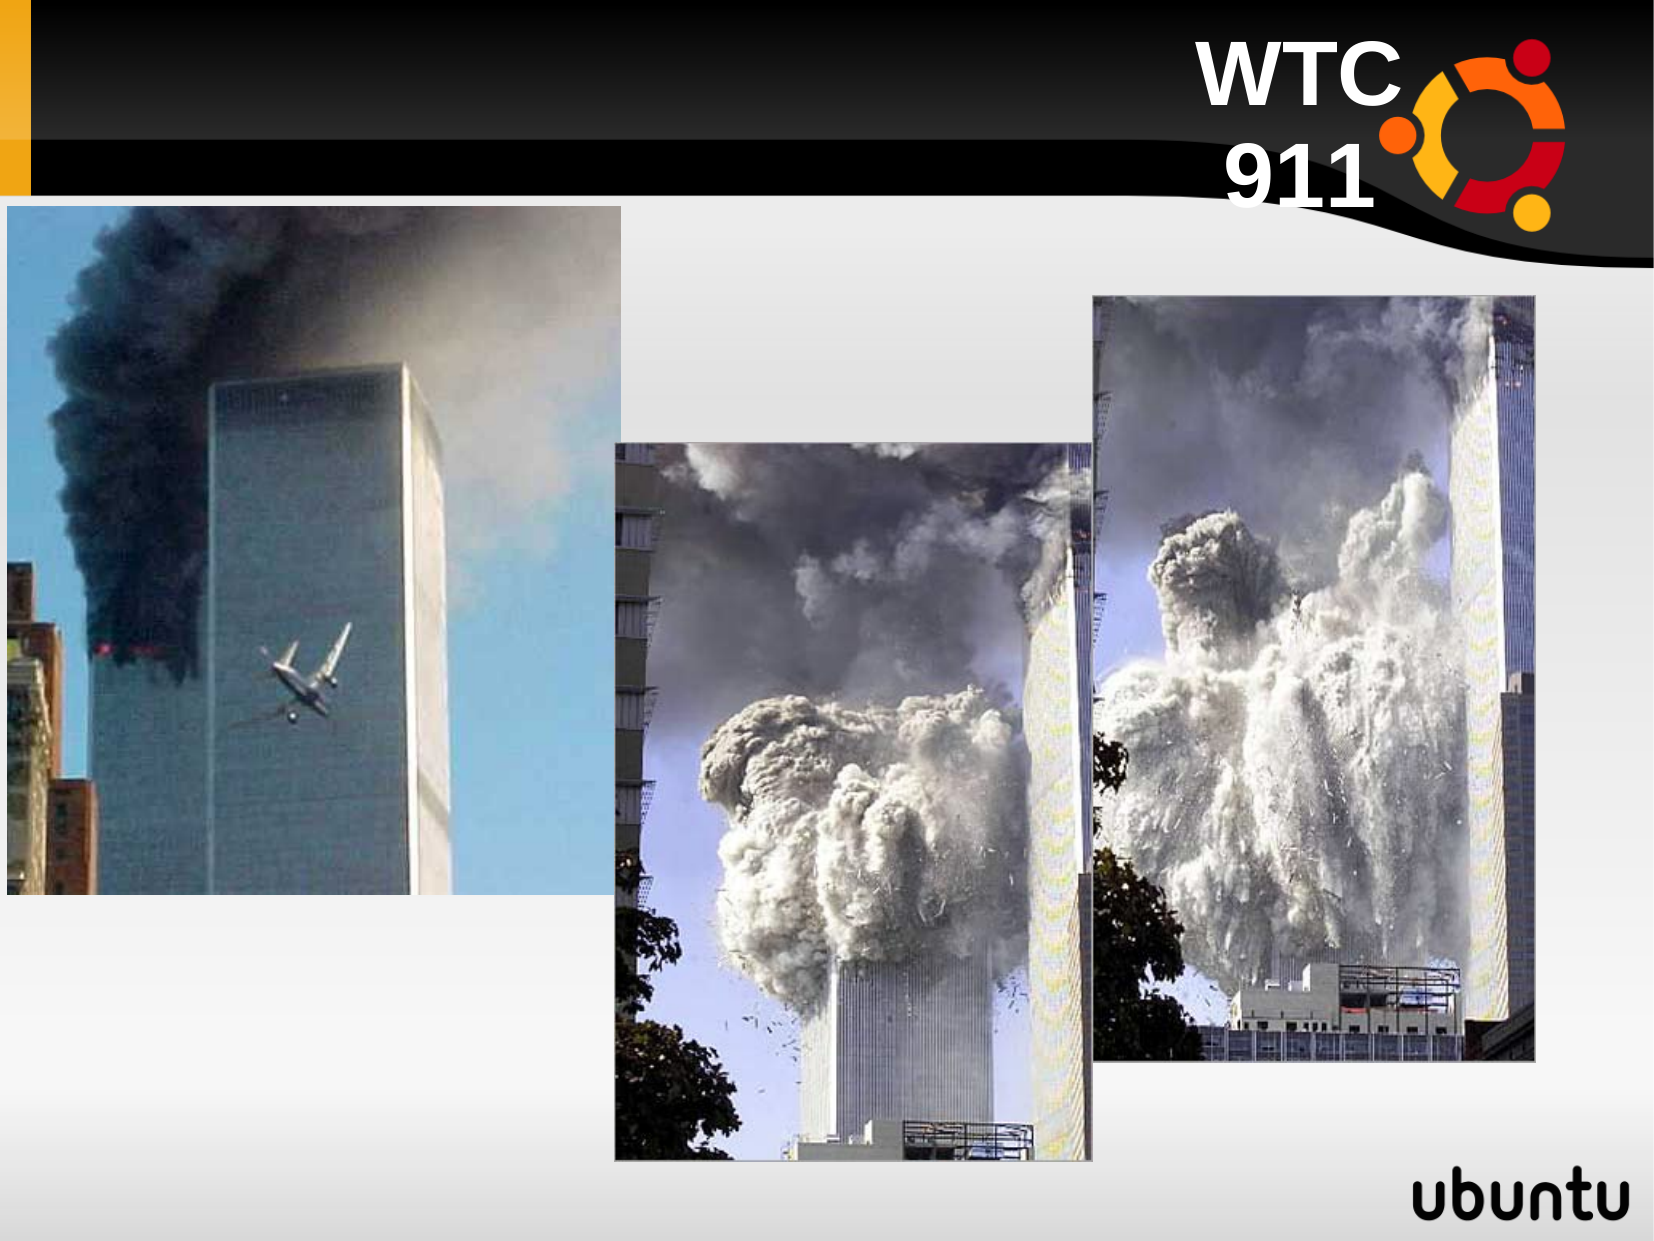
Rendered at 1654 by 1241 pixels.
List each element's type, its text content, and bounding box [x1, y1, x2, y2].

picture [0, 0, 1654, 1241]
title WTC 911 [1099, 0, 1500, 251]
